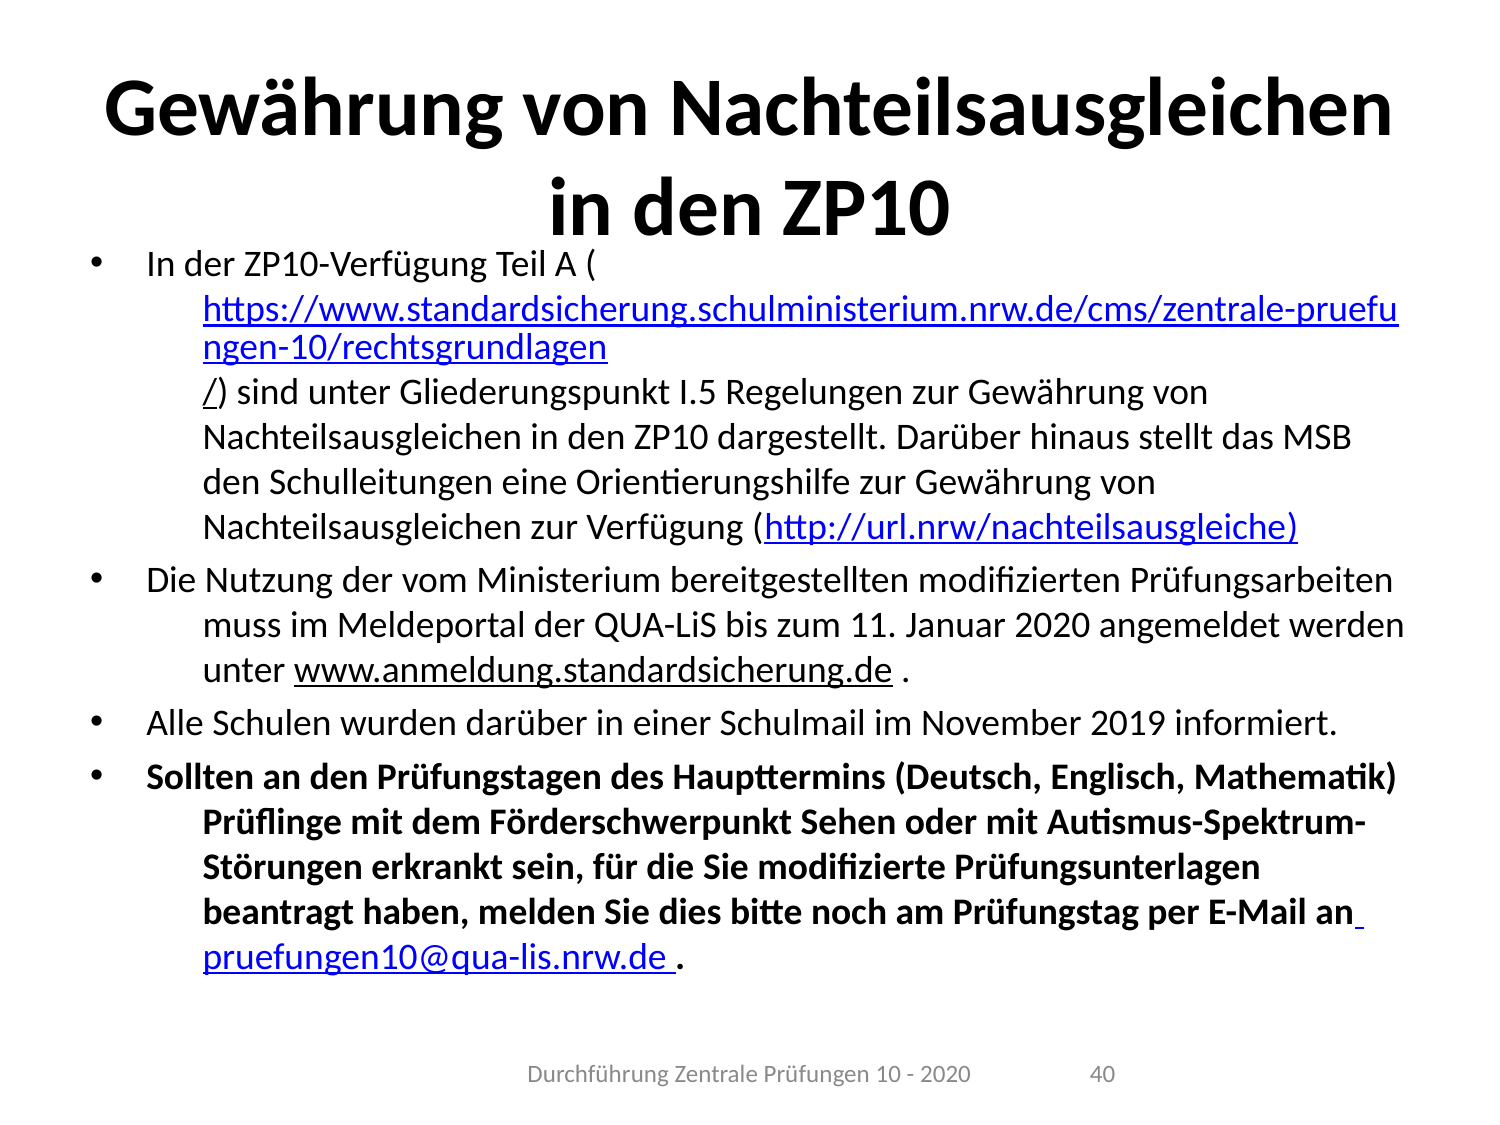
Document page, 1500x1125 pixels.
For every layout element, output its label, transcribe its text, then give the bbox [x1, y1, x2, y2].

title Gewährung von Nachteilsausgleichen in den ZP10 [75, 45, 1426, 209]
text_box 40 [1074, 1042, 1426, 1103]
list In der ZP10-Verfügung Teil A (https://www.standardsicherung.schulministerium.nrw.de/cms/zentrale-pruefungen-10/rechtsgrundlagen/) sind unter Gliederungspunkt I.5 Regelungen zur Gewährung von Nachteilsausgleichen in den ZP10 dargestellt. Darüber hinaus stellt das MSB den Schulleitungen eine Orientierungshilfe zur Gewährung von Nachteilsausgleichen zur Verfügung (http://url.nrw/nachteilsausgleiche) Die Nutzung der vom Ministerium bereitgestellten modifizierten Prüfungsarbeiten muss im Meldeportal der QUA-LiS bis zum 11. Januar 2020 angemeldet werden unter www.anmeldung.standardsicherung.de . Alle Schulen wurden darüber in einer Schulmail im November 2019 informiert. Sollten an den Prüfungstagen des Haupttermins (Deutsch, Englisch, Mathematik) Prüflinge mit dem Förderschwerpunkt Sehen oder mit Autismus-Spektrum-Störungen erkrankt sein, für die Sie modifizierte Prüfungsunterlagen beantragt haben, melden Sie dies bitte noch am Prüfungstag per E-Mail an pruefungen10@qua-lis.nrw.de . [75, 231, 1426, 1005]
text_box Durchführung Zentrale Prüfungen 10 - 2020 [512, 1042, 988, 1103]
